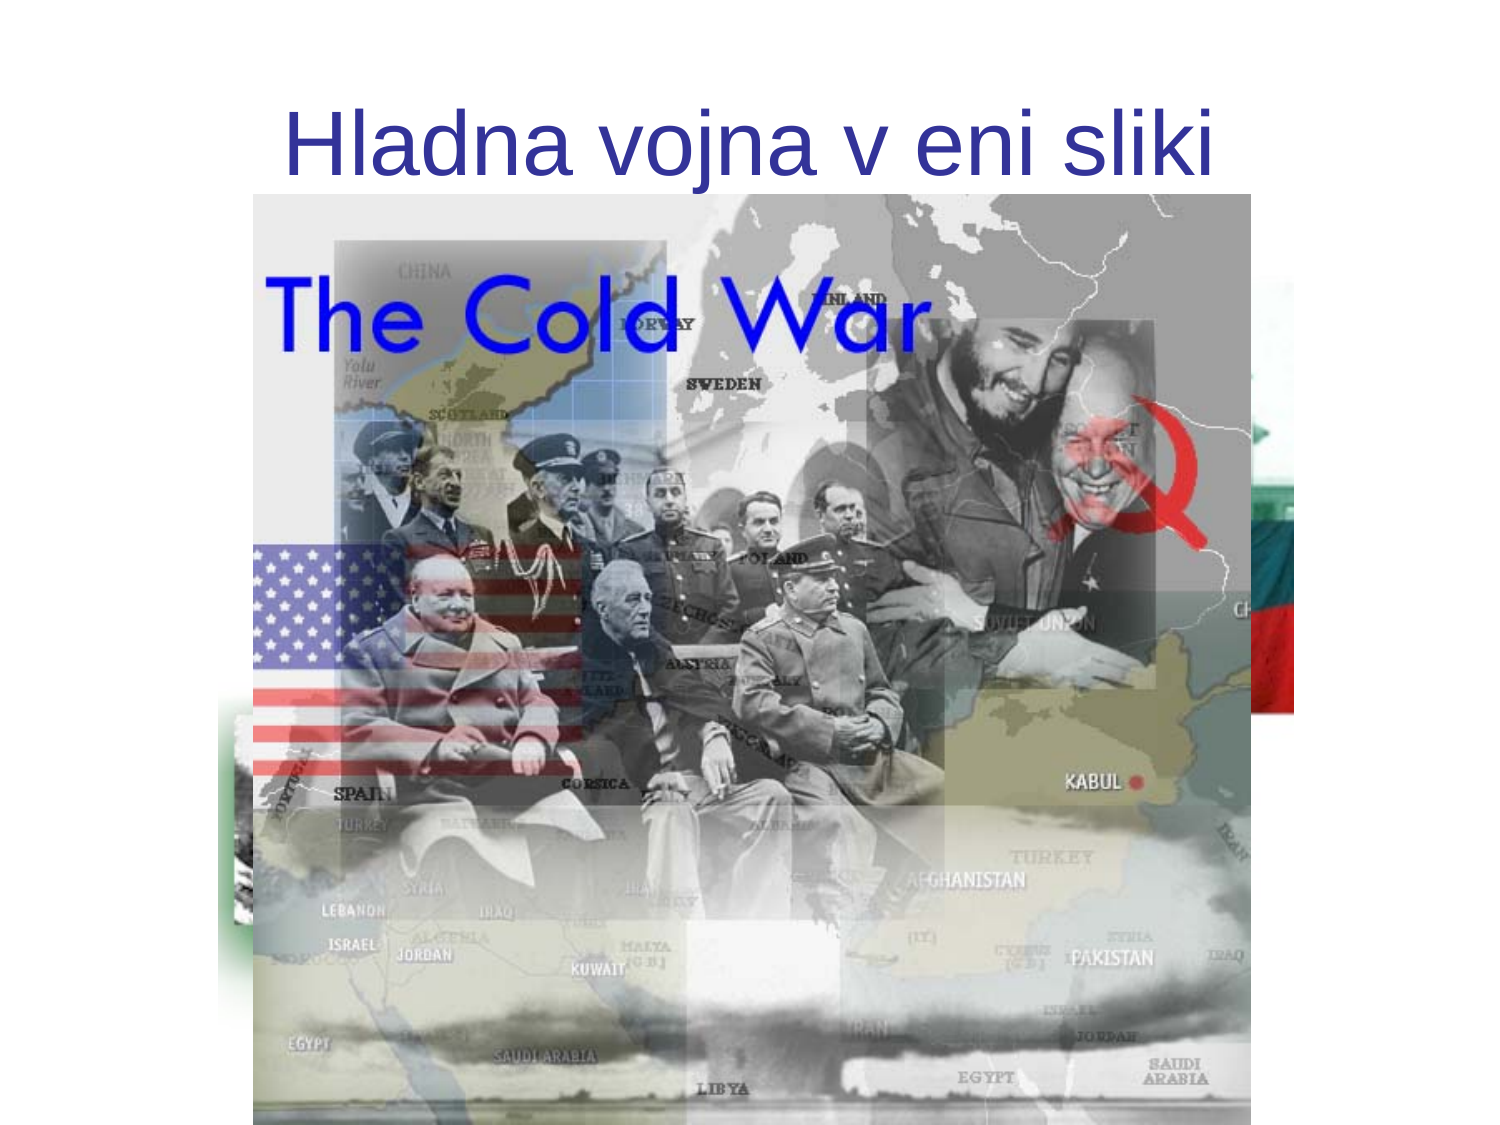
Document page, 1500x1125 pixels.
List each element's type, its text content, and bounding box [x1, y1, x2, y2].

picture [218, 194, 1294, 1125]
title Hladna vojna v eni sliki [75, 45, 1425, 233]
